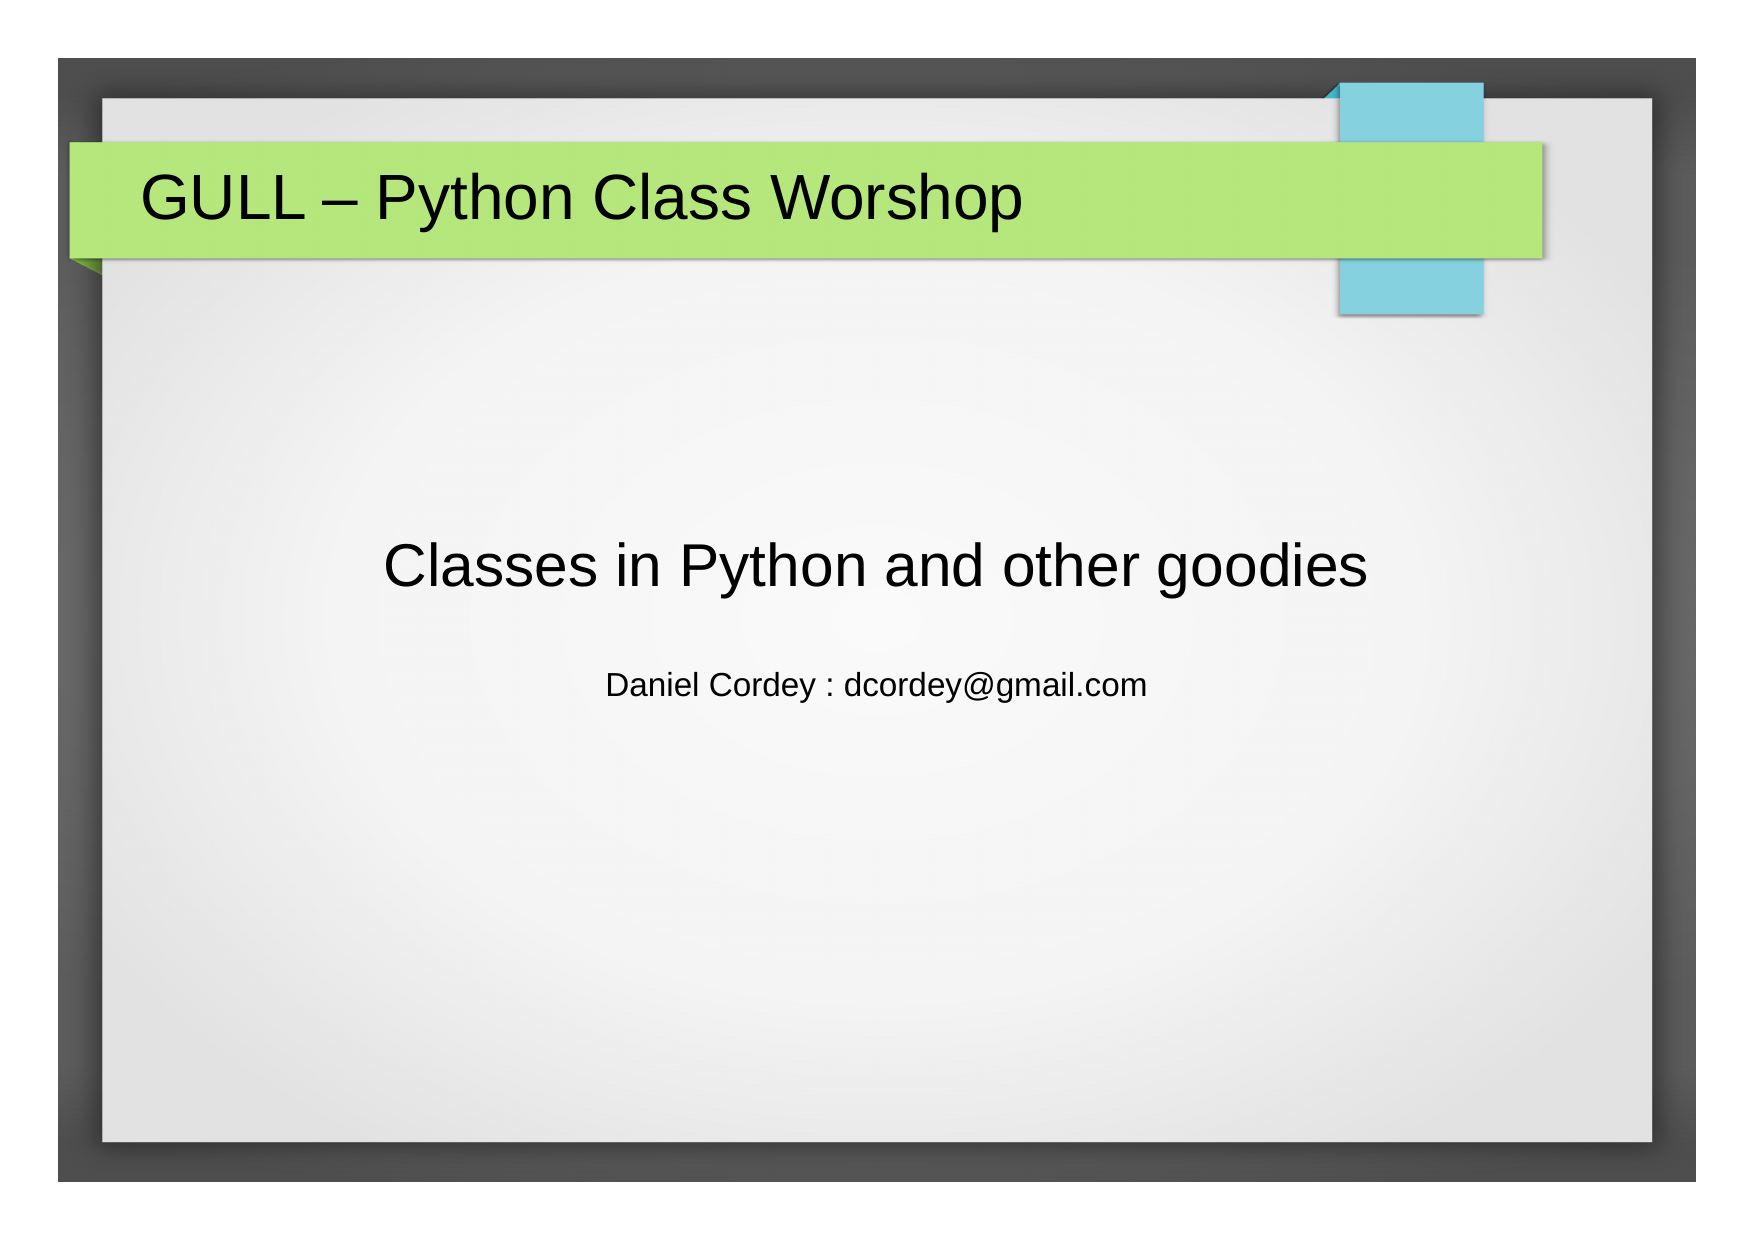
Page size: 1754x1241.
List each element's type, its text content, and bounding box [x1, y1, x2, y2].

picture [58, 58, 1696, 1182]
subtitle Classes in Python and other goodies Daniel Cordey : dcordey@gmail.com [140, 325, 1614, 978]
title GULL – Python Class Worshop [140, 144, 1310, 251]
